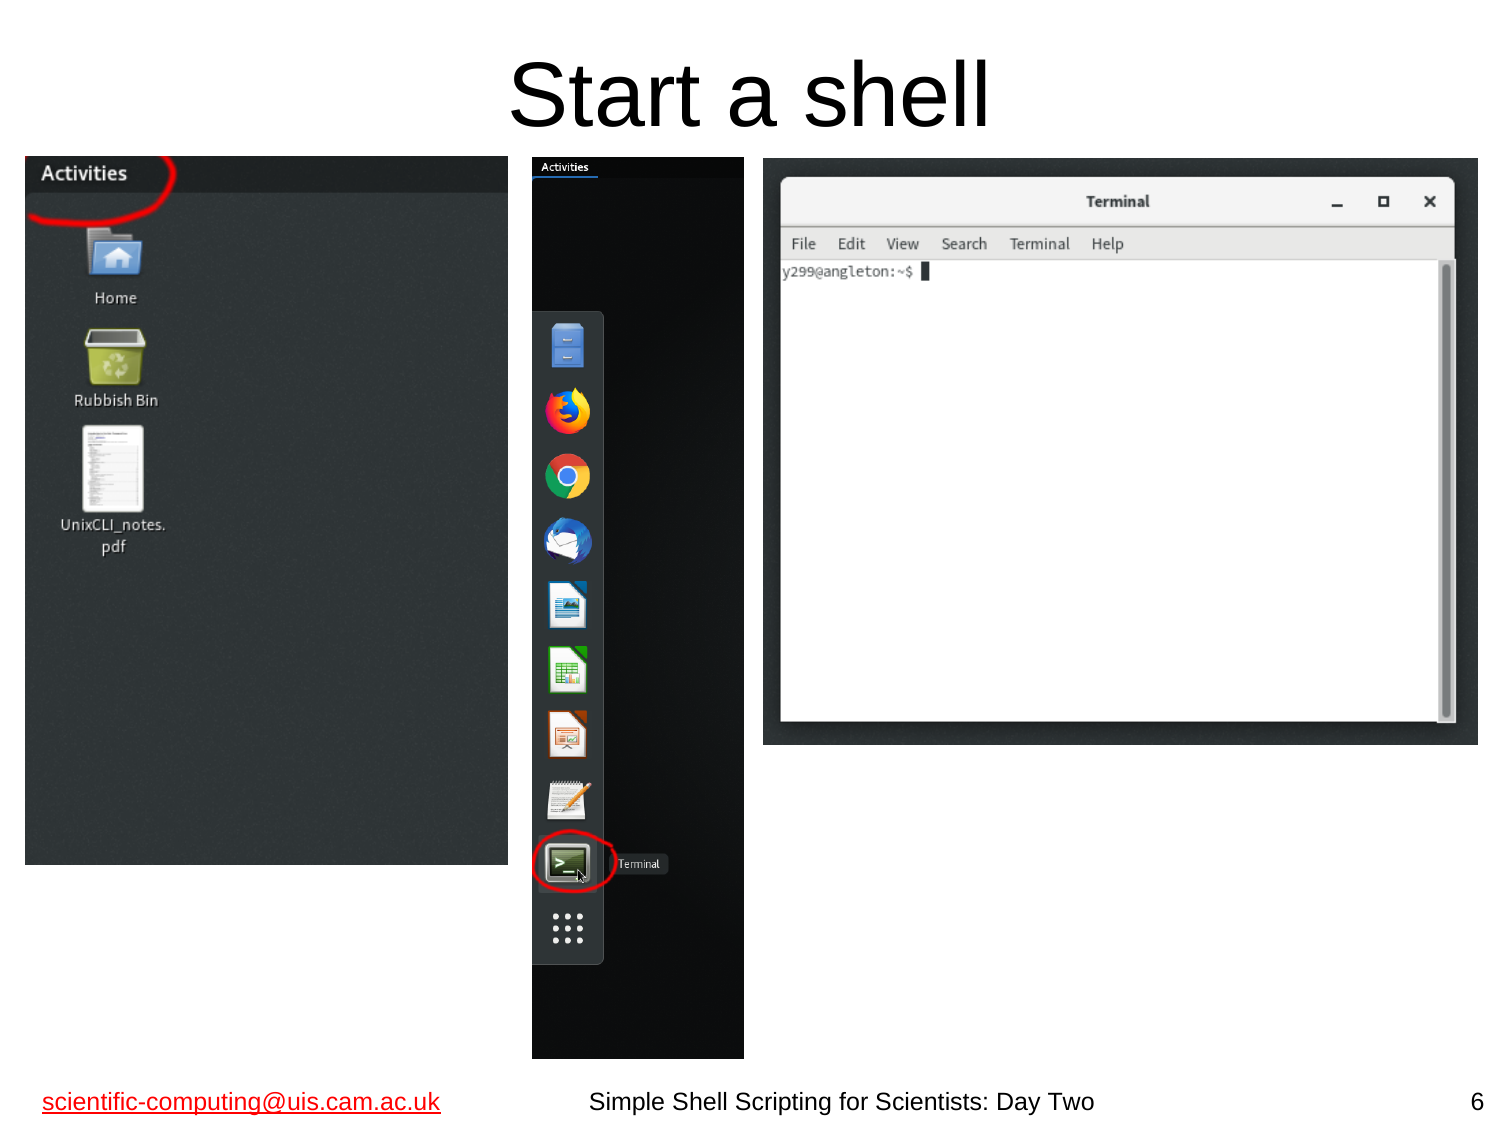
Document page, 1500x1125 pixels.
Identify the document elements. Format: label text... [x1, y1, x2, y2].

title Start a shell [112, 36, 1388, 155]
picture [25, 156, 508, 866]
picture [532, 157, 744, 1059]
picture [763, 158, 1478, 745]
